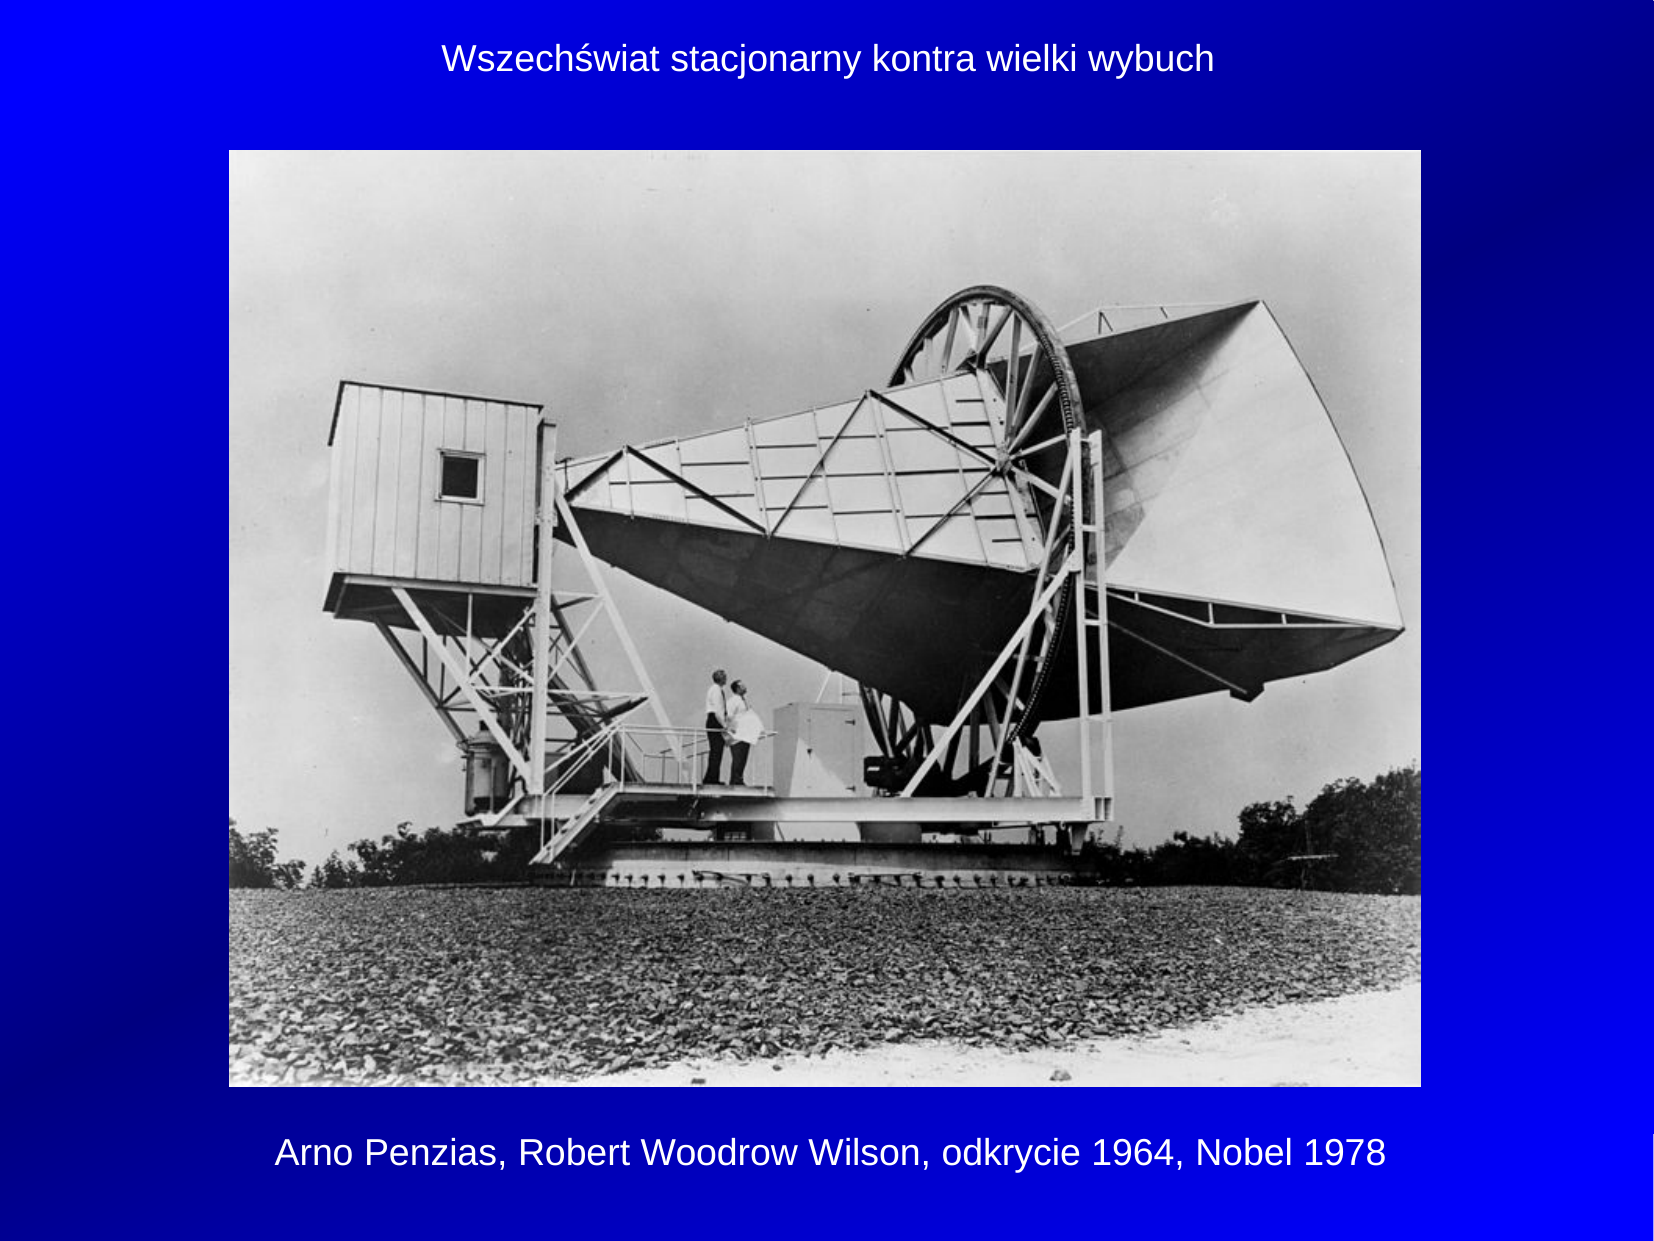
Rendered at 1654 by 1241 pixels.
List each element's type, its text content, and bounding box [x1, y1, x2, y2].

picture [229, 150, 1421, 1087]
text_box Arno Penzias, Robert Woodrow Wilson, odkrycie 1964, Nobel 1978 [259, 1124, 1412, 1182]
text_box Wszechświat stacjonarny kontra wielki wybuch [426, 29, 1231, 87]
